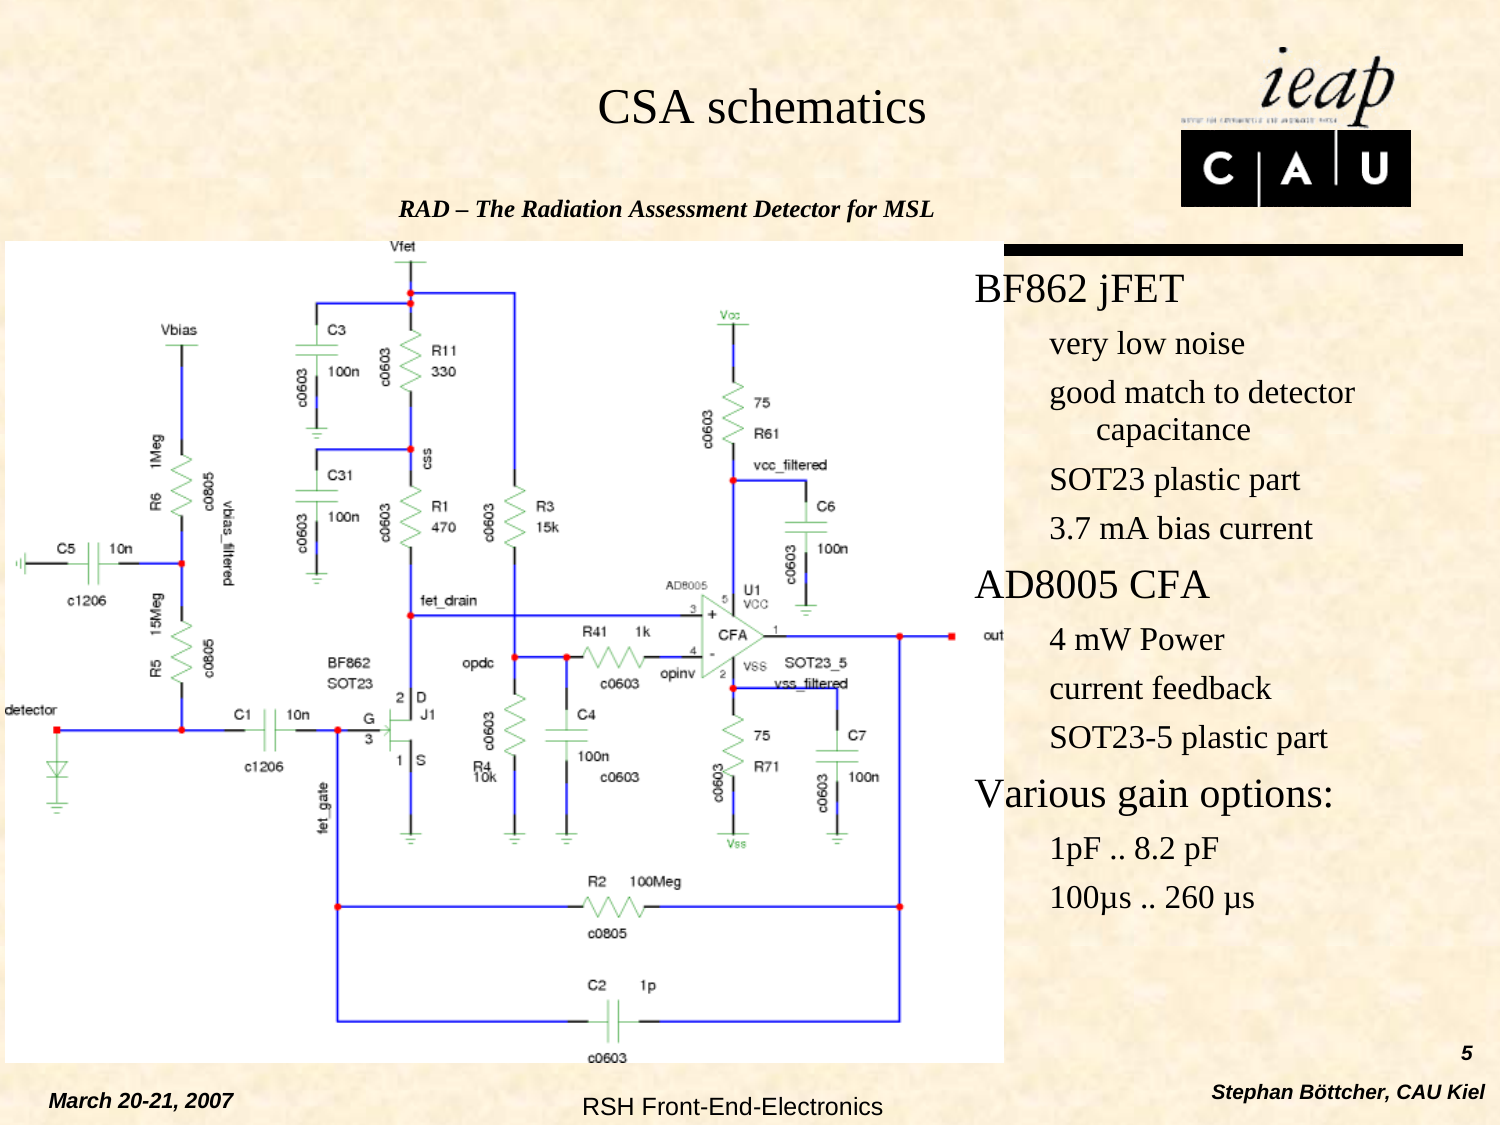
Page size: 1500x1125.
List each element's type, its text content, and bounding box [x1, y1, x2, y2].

title CSA schematics [299, 8, 1225, 205]
picture [0, 0, 1500, 1125]
list BF862 jFET very low noise good match to detector capacitance SOT23 plastic part 3.7 mA bias current AD8005 CFA 4 mW Power current feedback SOT23-5 plastic part Various gain options: 1pF .. 8.2 pF 100µs .. 260 µs [974, 265, 1500, 1093]
